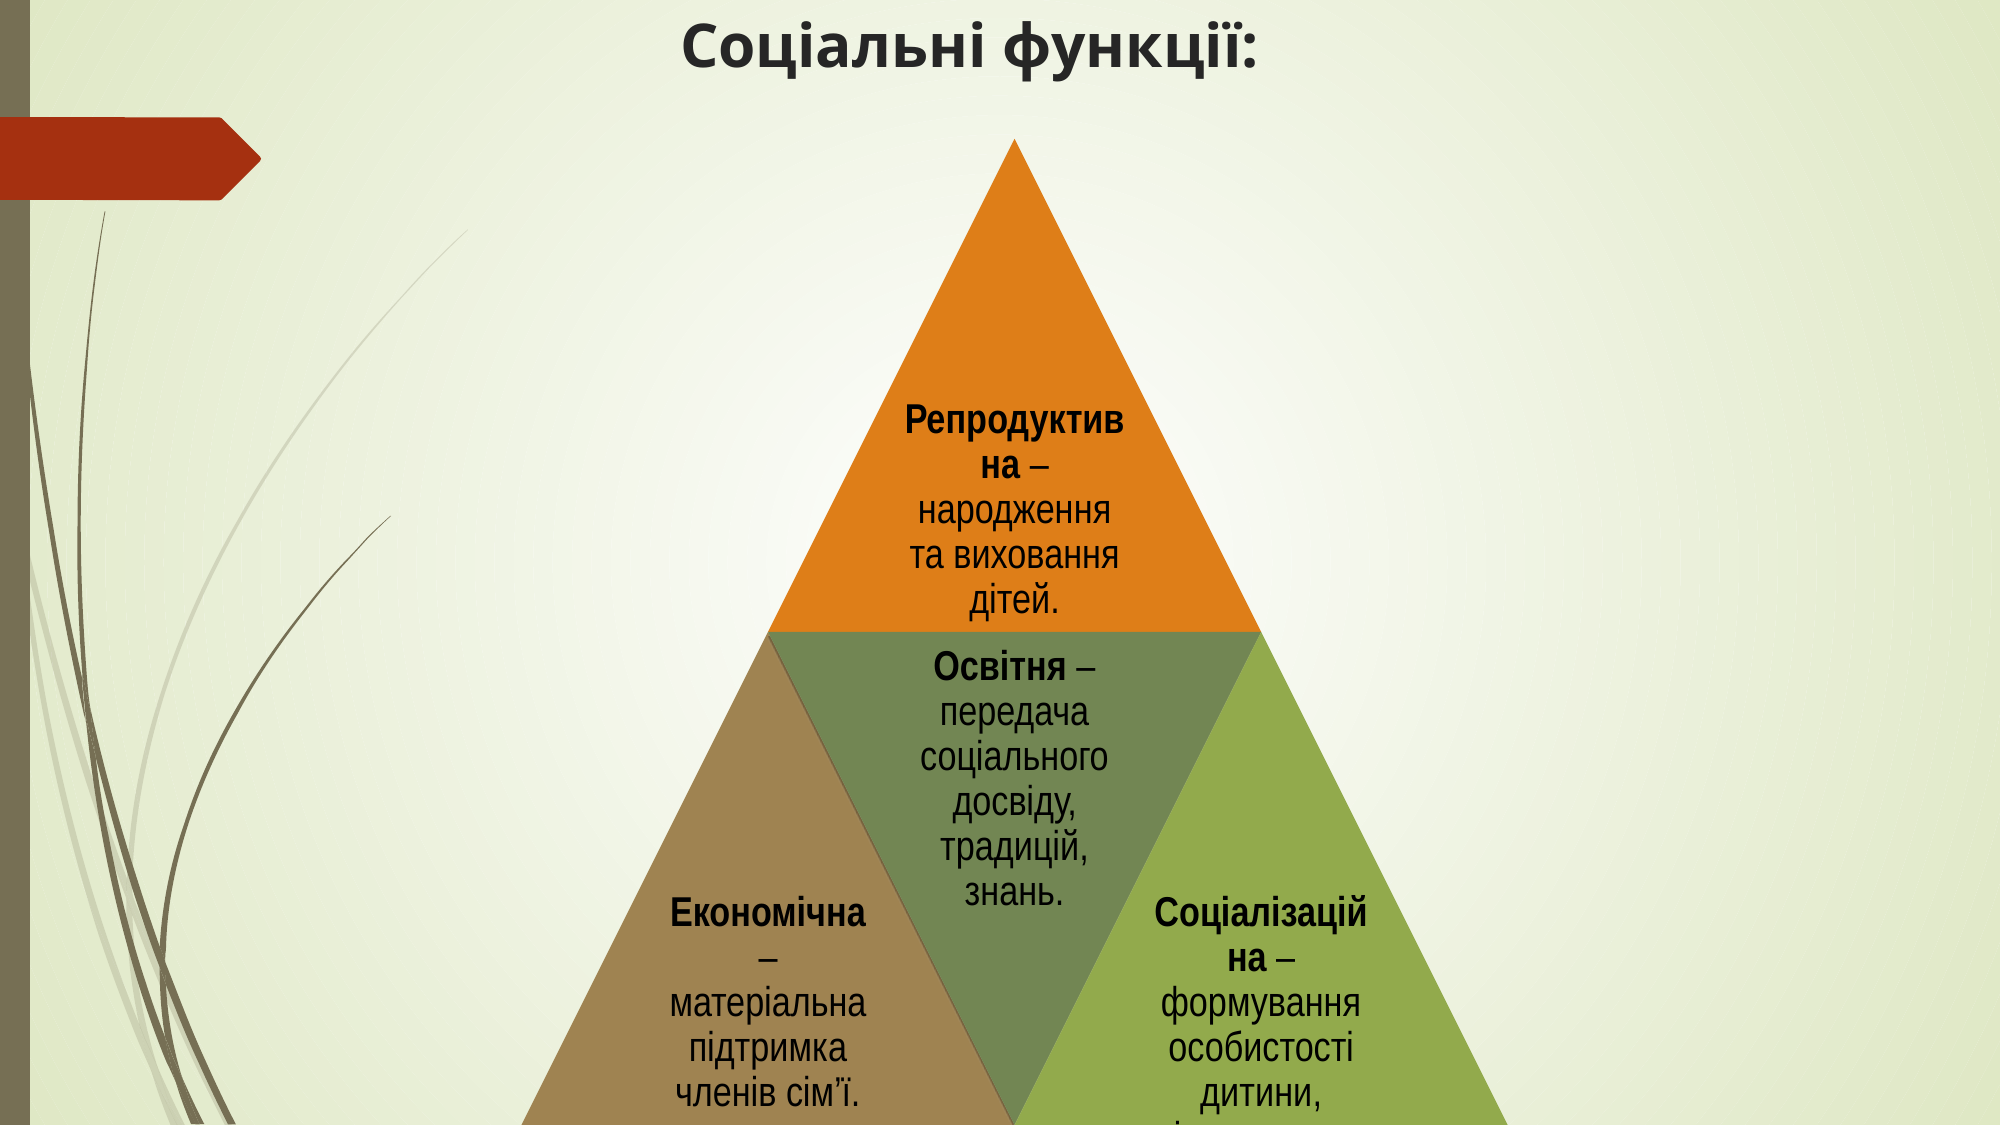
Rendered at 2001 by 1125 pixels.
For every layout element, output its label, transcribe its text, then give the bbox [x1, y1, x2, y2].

text_box Економічна – матеріальна підтримка членів сім’ї. [521, 631, 1014, 1125]
text_box Репродуктивна – народження та виховання дітей. [768, 138, 1261, 631]
title Соціальні функції: [664, 0, 1321, 95]
text_box Освітня – передача соціального досвіду, традицій, знань. [768, 631, 1261, 1124]
text_box Соціалізаційна – формування особистості дитини, підготовка до життя в суспільстві. [1014, 631, 1508, 1125]
